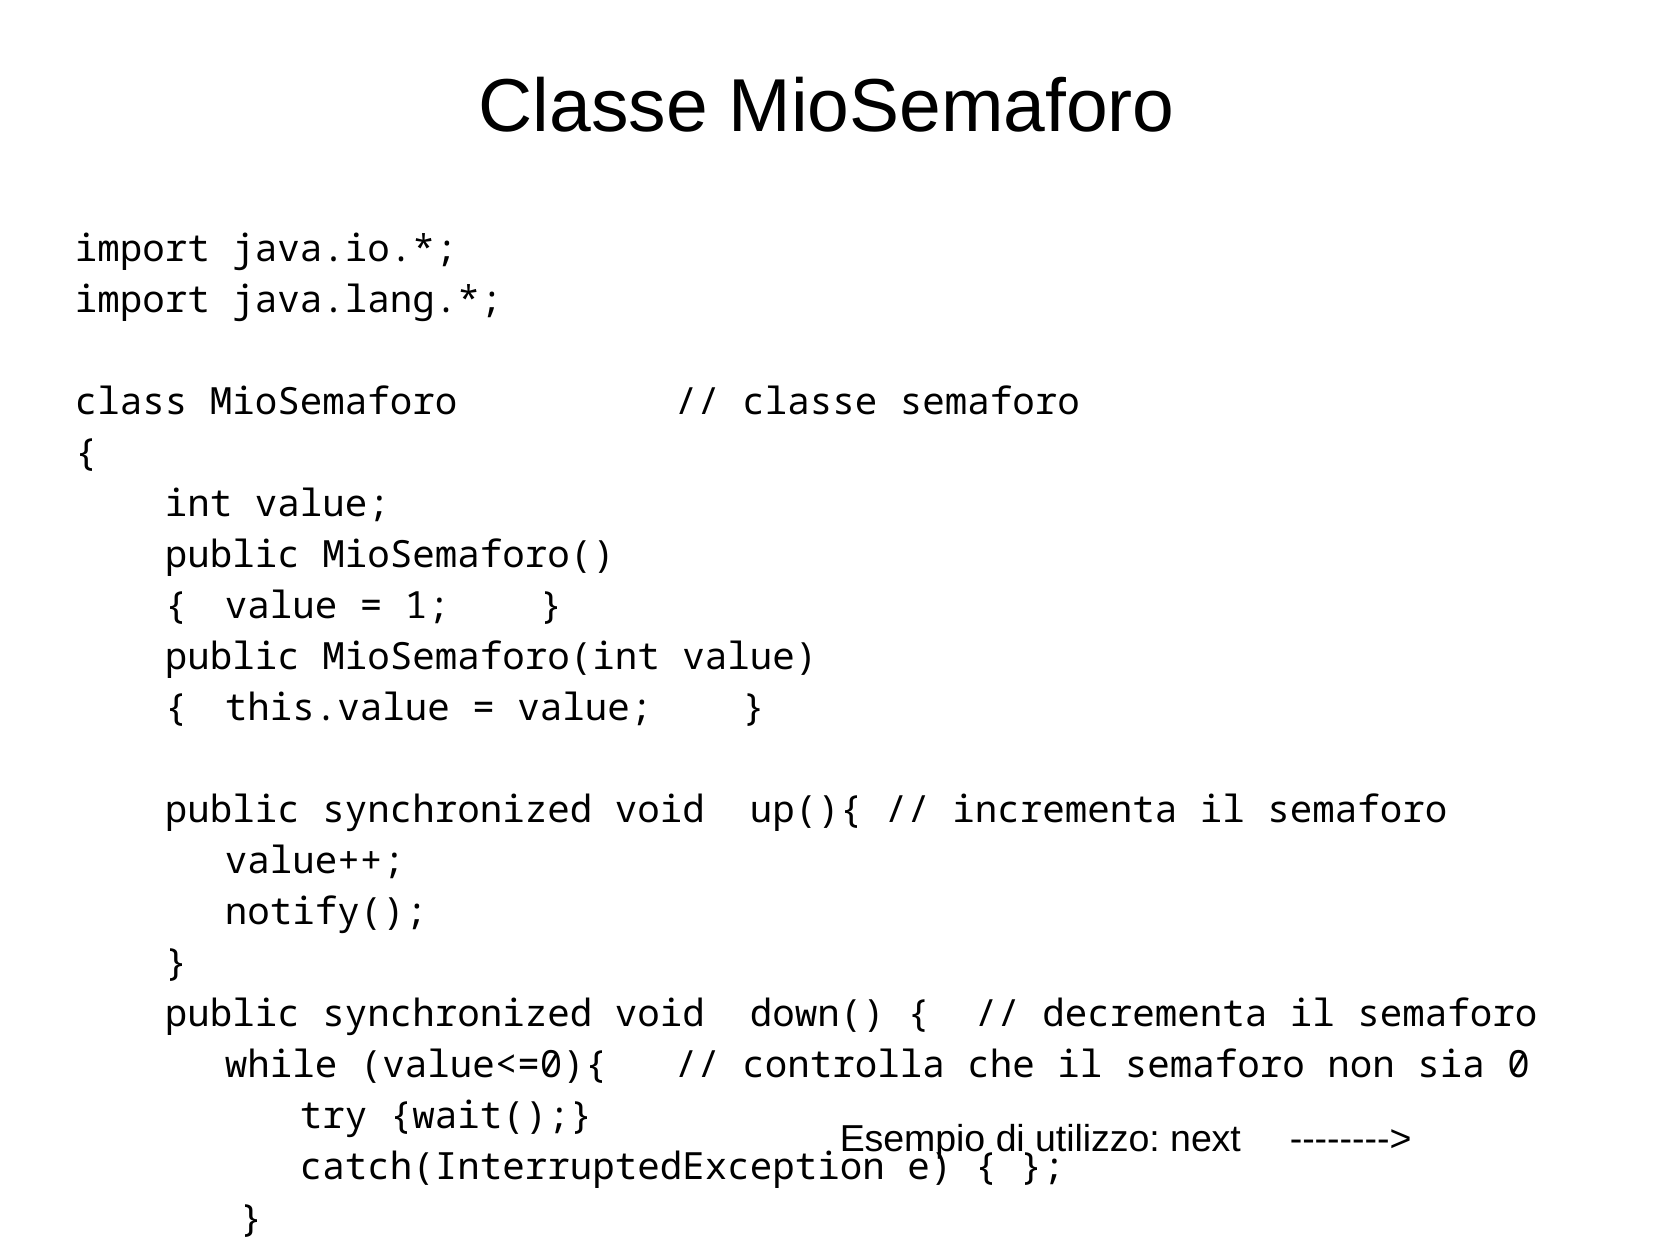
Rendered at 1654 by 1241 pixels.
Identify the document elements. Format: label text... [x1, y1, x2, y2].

title Classe MioSemaforo [82, 2, 1571, 210]
text_box Esempio di utilizzo: next --------> [825, 1110, 1606, 1167]
text_box import java.io.*; import java.lang.*; class MioSemaforo // classe semaforo { int value; public MioSemaforo() { value = 1; } public MioSemaforo(int value) { this.value = value; } public synchronized void up(){ // incrementa il semaforo value++; notify(); } public synchronized void down() { // decrementa il semaforo while (value<=0){ // controlla che il semaforo non sia 0 try {wait();} catch(InterruptedException e) { }; } value--; } } [60, 214, 1576, 1241]
